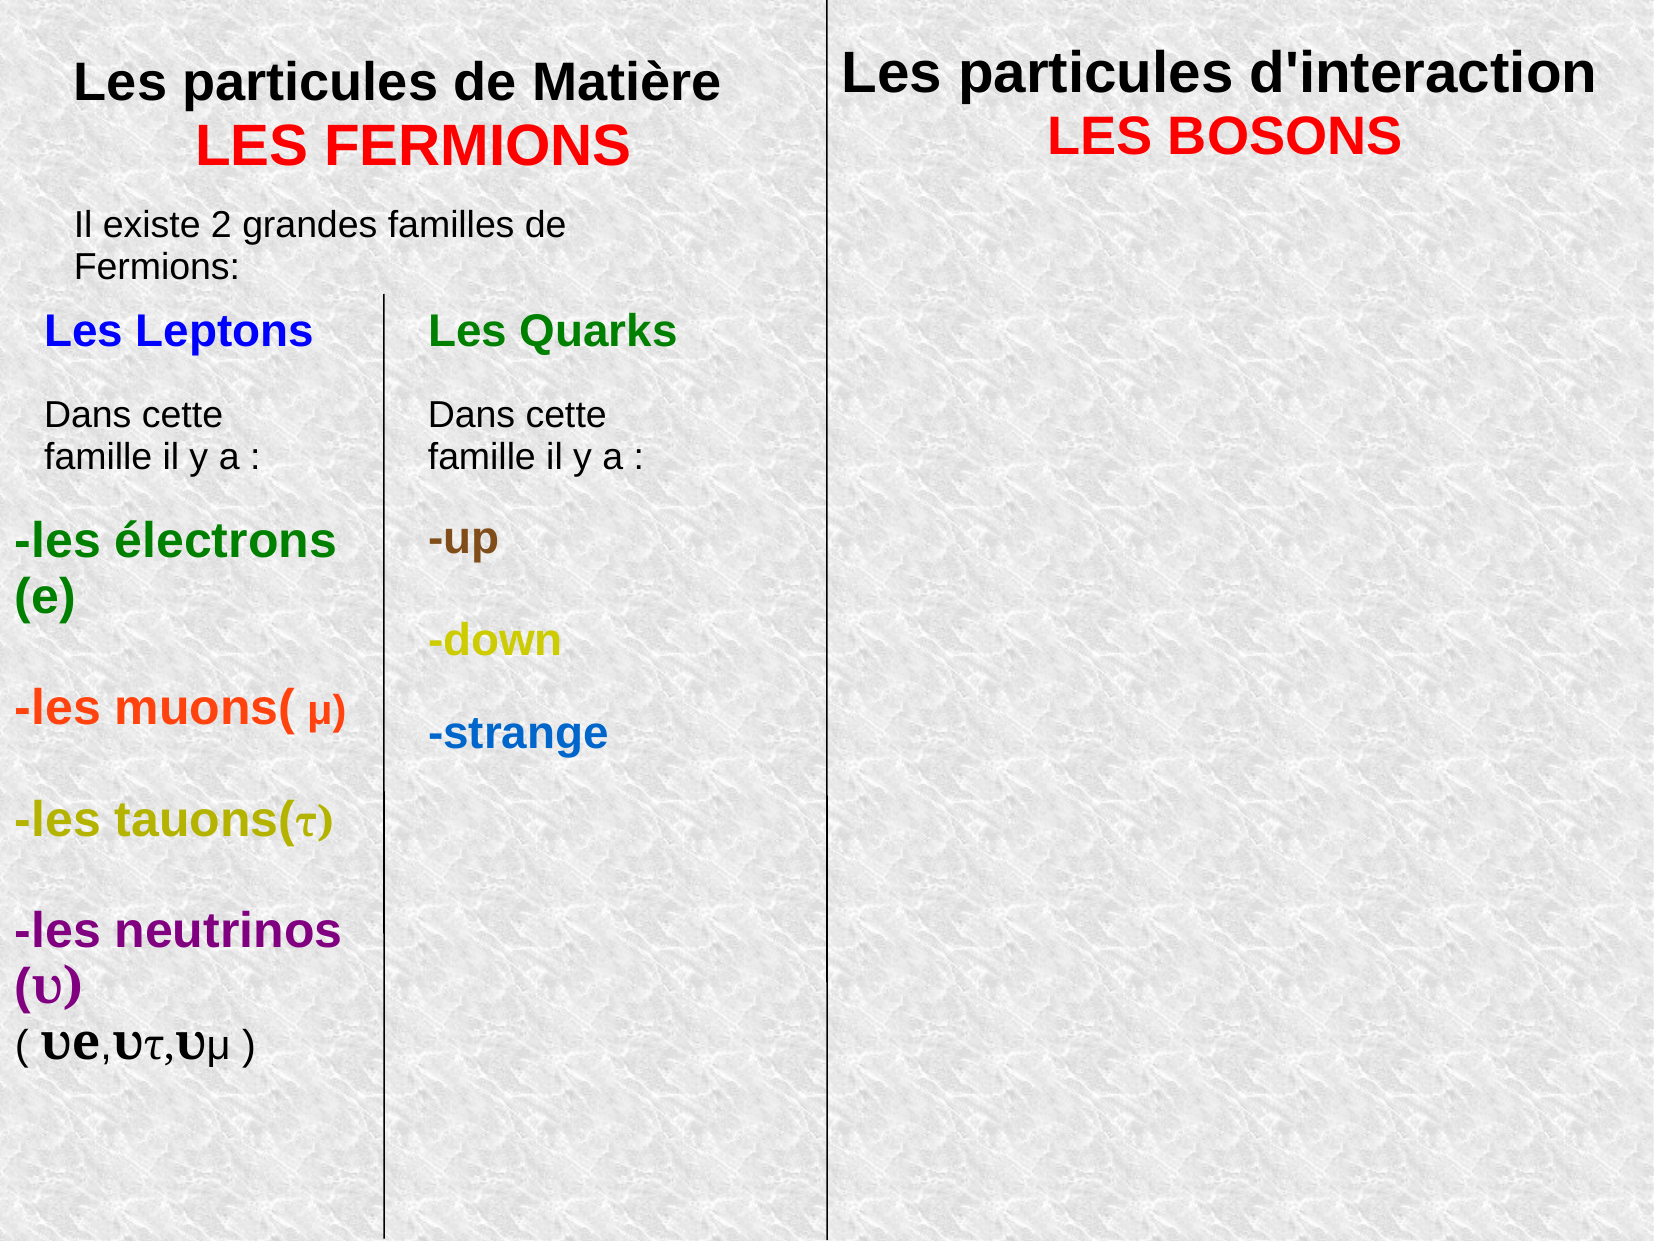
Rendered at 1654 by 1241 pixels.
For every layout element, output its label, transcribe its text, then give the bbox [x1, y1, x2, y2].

text_box Les Leptons [29, 295, 355, 363]
text_box Les particules d'interaction LES BOSONS [826, 29, 1625, 173]
text_box -les électrons (e) -les muons( μ) -les tauons(τ) -les neutrinos (υ) ( υe,υτ,υμ ) [0, 502, 384, 1182]
picture [828, 0, 1654, 1241]
text_box Dans cette famille il y a : [29, 383, 355, 483]
text_box Dans cette famille il y a : [413, 383, 739, 483]
text_box Les Quarks [413, 295, 798, 363]
picture [0, 0, 826, 1241]
text_box -up -down -strange [413, 502, 768, 1016]
text_box Il existe 2 grandes familles de Fermions: [59, 194, 739, 296]
text_box Les particules de Matière LES FERMIONS [59, 41, 768, 185]
